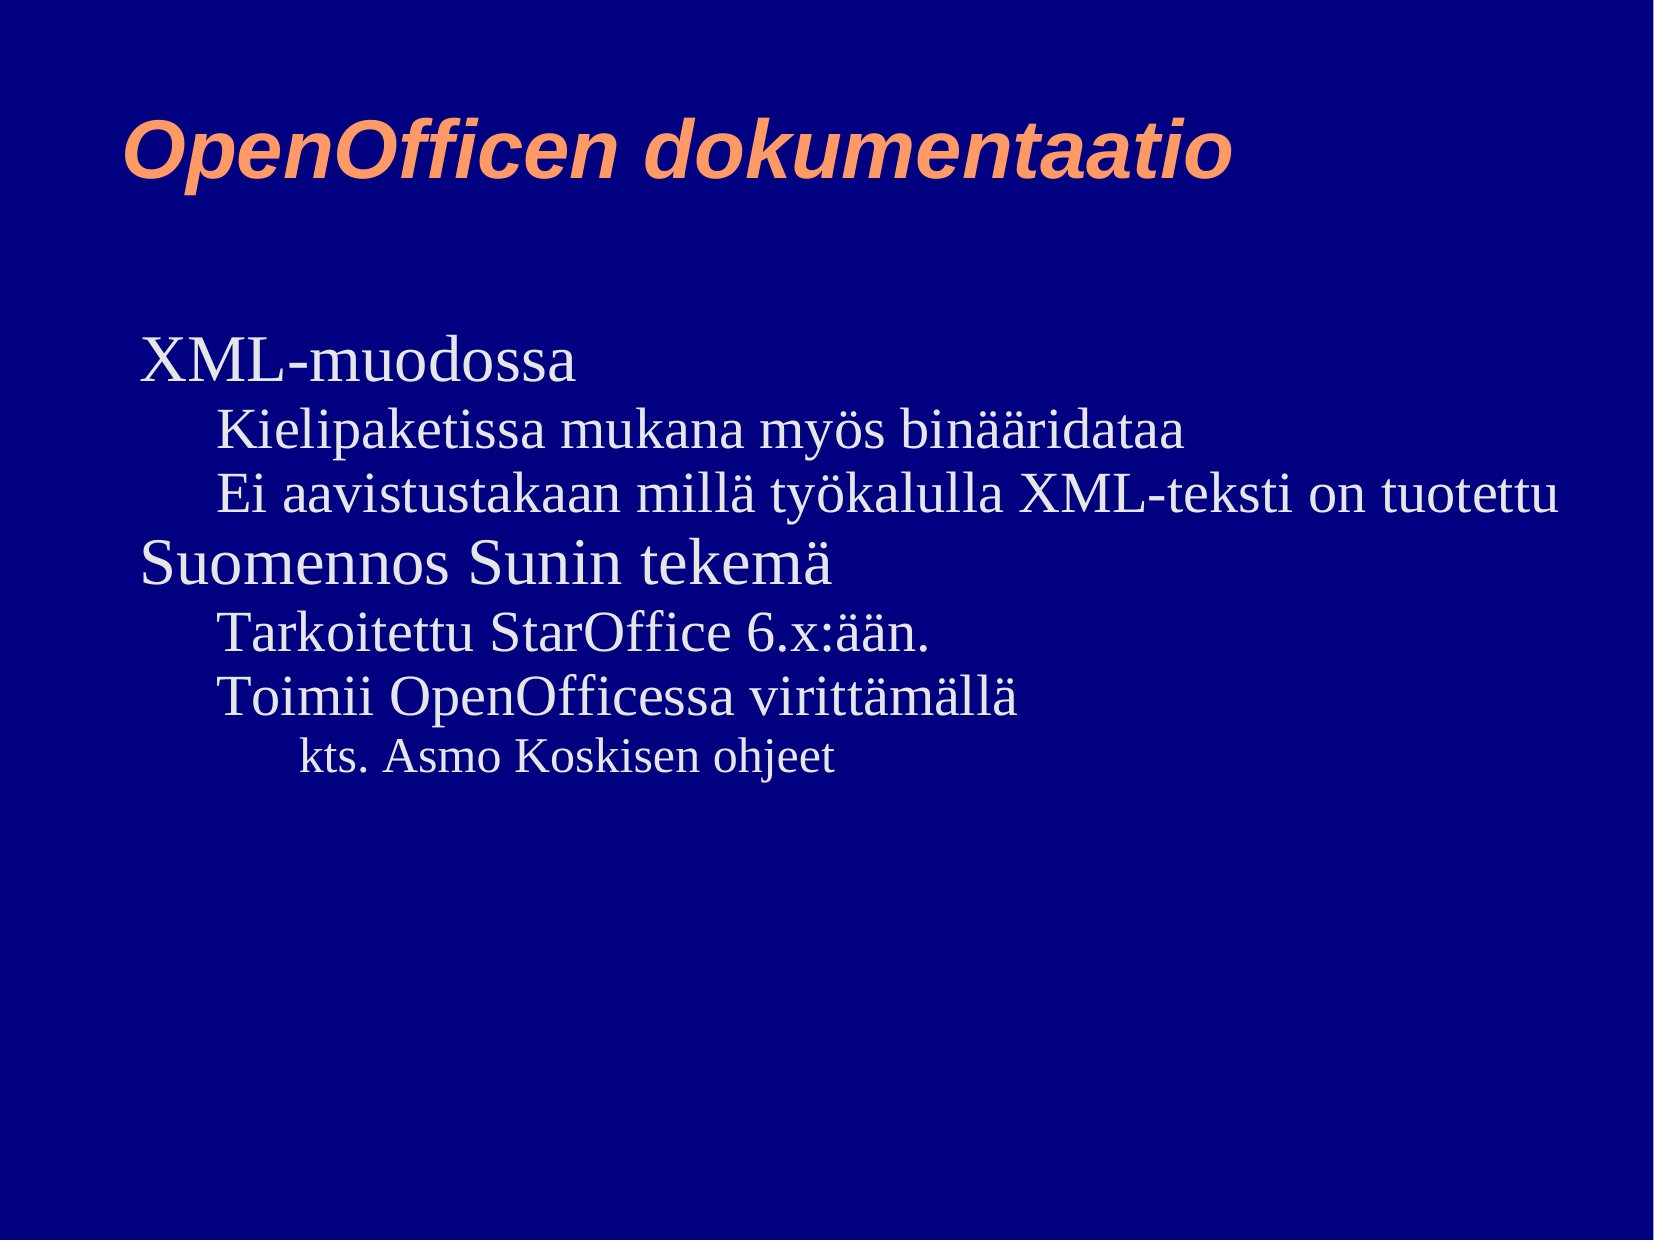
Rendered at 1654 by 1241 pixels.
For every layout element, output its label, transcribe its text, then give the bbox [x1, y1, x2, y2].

list XML-muodossa Kielipaketissa mukana myös binääridataa Ei aavistustakaan millä työkalulla XML-teksti on tuotettu Suomennos Sunin tekemä Tarkoitettu StarOffice 6.x:ään. Toimii OpenOfficessa virittämällä kts. Asmo Koskisen ohjeet [121, 322, 1561, 1132]
text_box [121, 614, 1536, 910]
title OpenOfficen dokumentaatio [121, 46, 1534, 254]
text_box [111, 332, 1526, 609]
